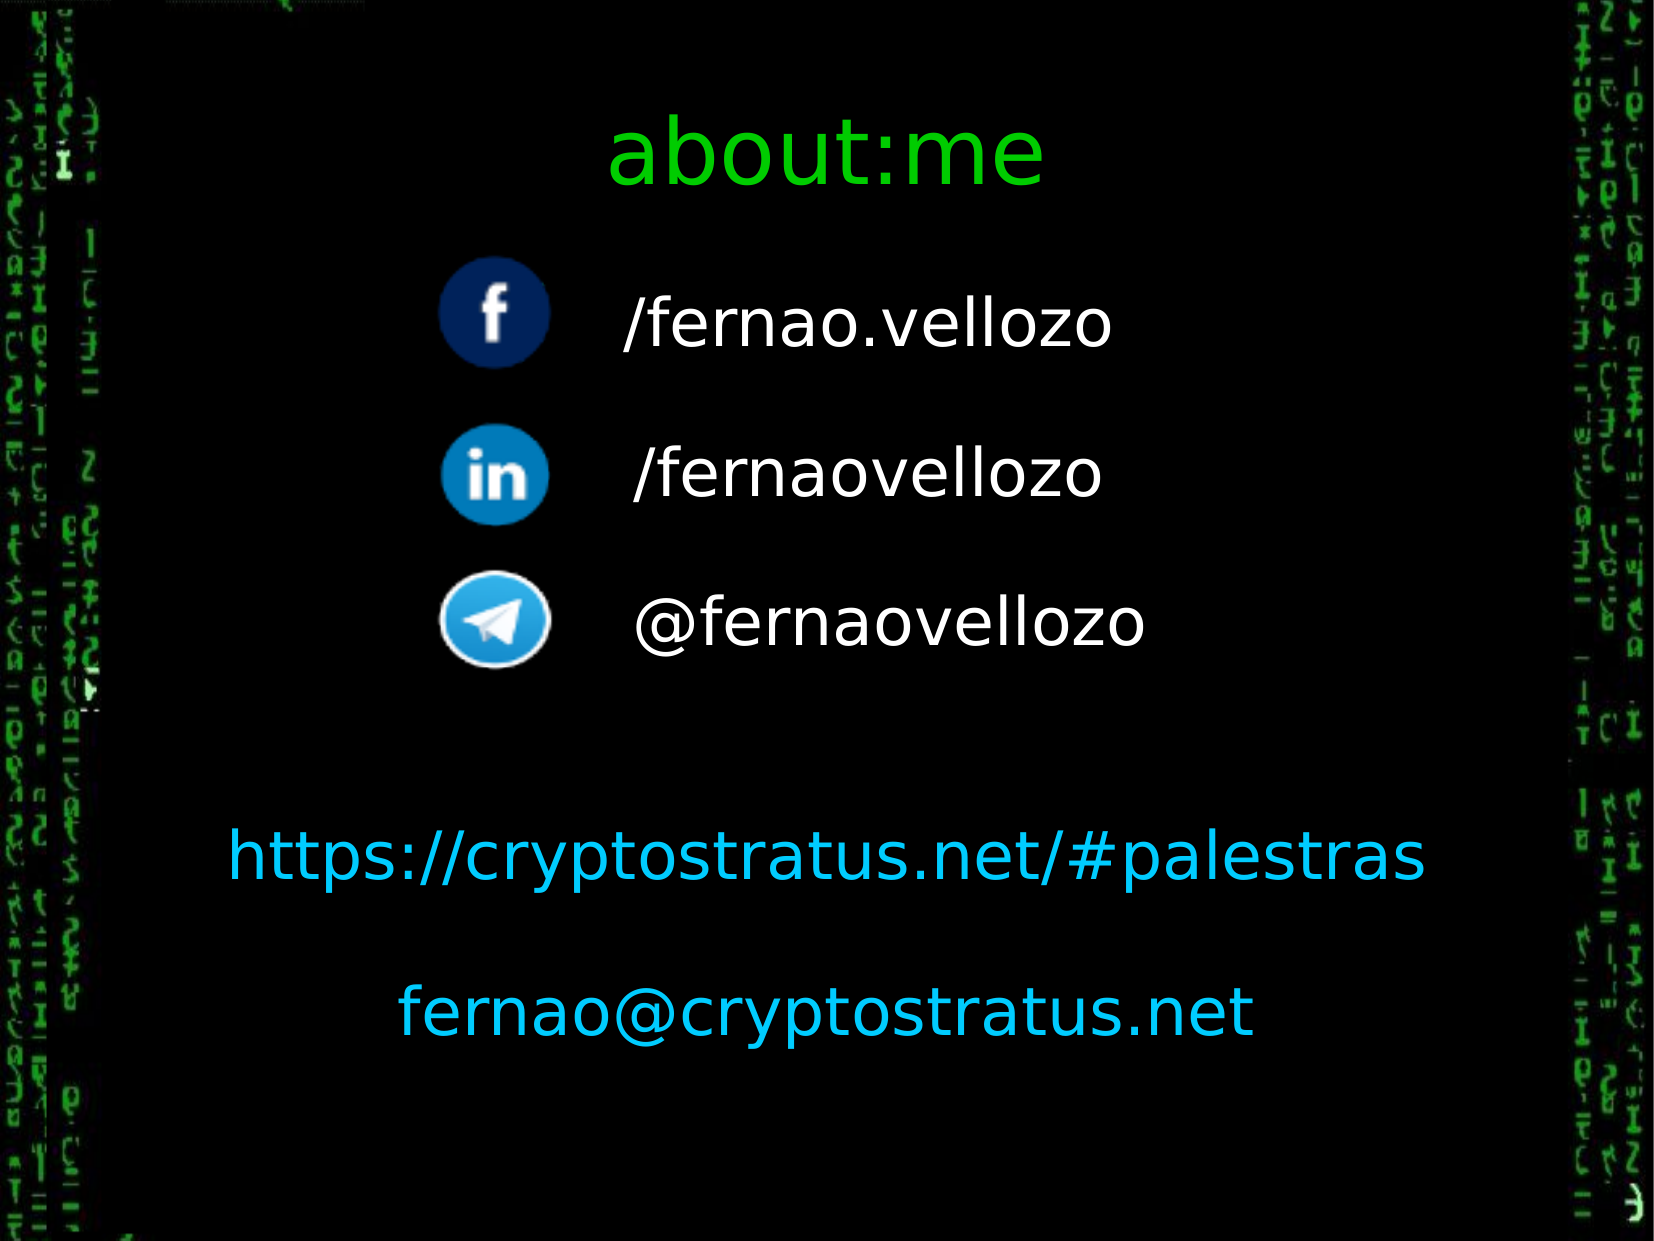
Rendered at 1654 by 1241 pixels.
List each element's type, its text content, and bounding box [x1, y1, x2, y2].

title about:me [82, 99, 1571, 207]
subtitle /fernao.vellozo /fernaovellozo @fernaovellozo https://cryptostratus.net/#palestras fernao@cryptostratus.net [82, 284, 1571, 1051]
picture [0, 0, 1654, 1241]
